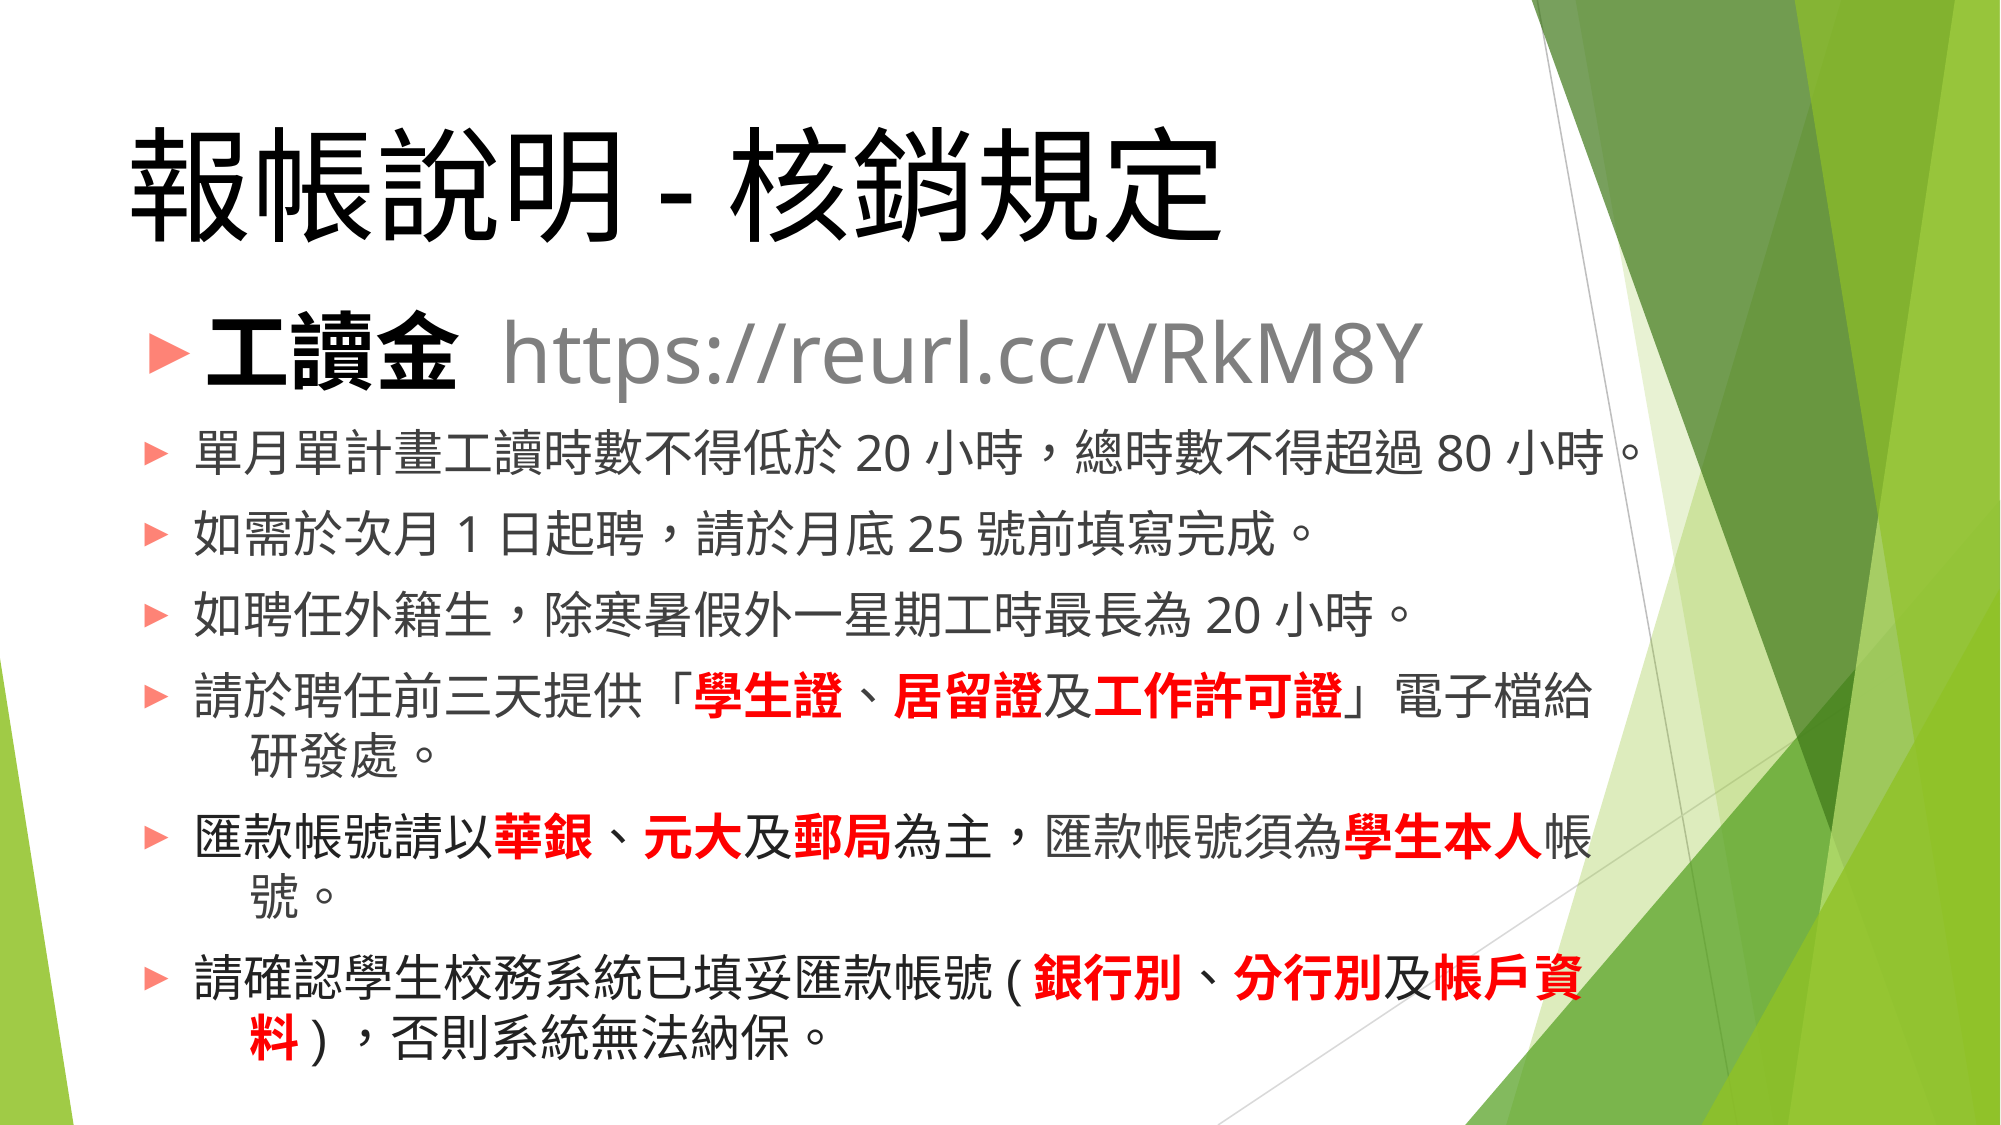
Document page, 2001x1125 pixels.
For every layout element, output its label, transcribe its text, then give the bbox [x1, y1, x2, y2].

title 報帳說明-核銷規定 [111, 99, 1522, 317]
list 工讀金 https://reurl.cc/VRkM8Y 單月單計畫工讀時數不得低於20小時，總時數不得超過80小時。 如需於次月1日起聘，請於月底25號前填寫完成。 如聘任外籍生，除寒暑假外一星期工時最長為20小時。 請於聘任前三天提供「學生證、居留證及工作許可證」電子檔給研發處。 匯款帳號請以華銀、元大及郵局為主，匯款帳號須為學生本人帳號。 請確認學生校務系統已填妥匯款帳號(銀行別、分行別及帳戶資料)，否則系統無法納保。 [121, 290, 1642, 1109]
